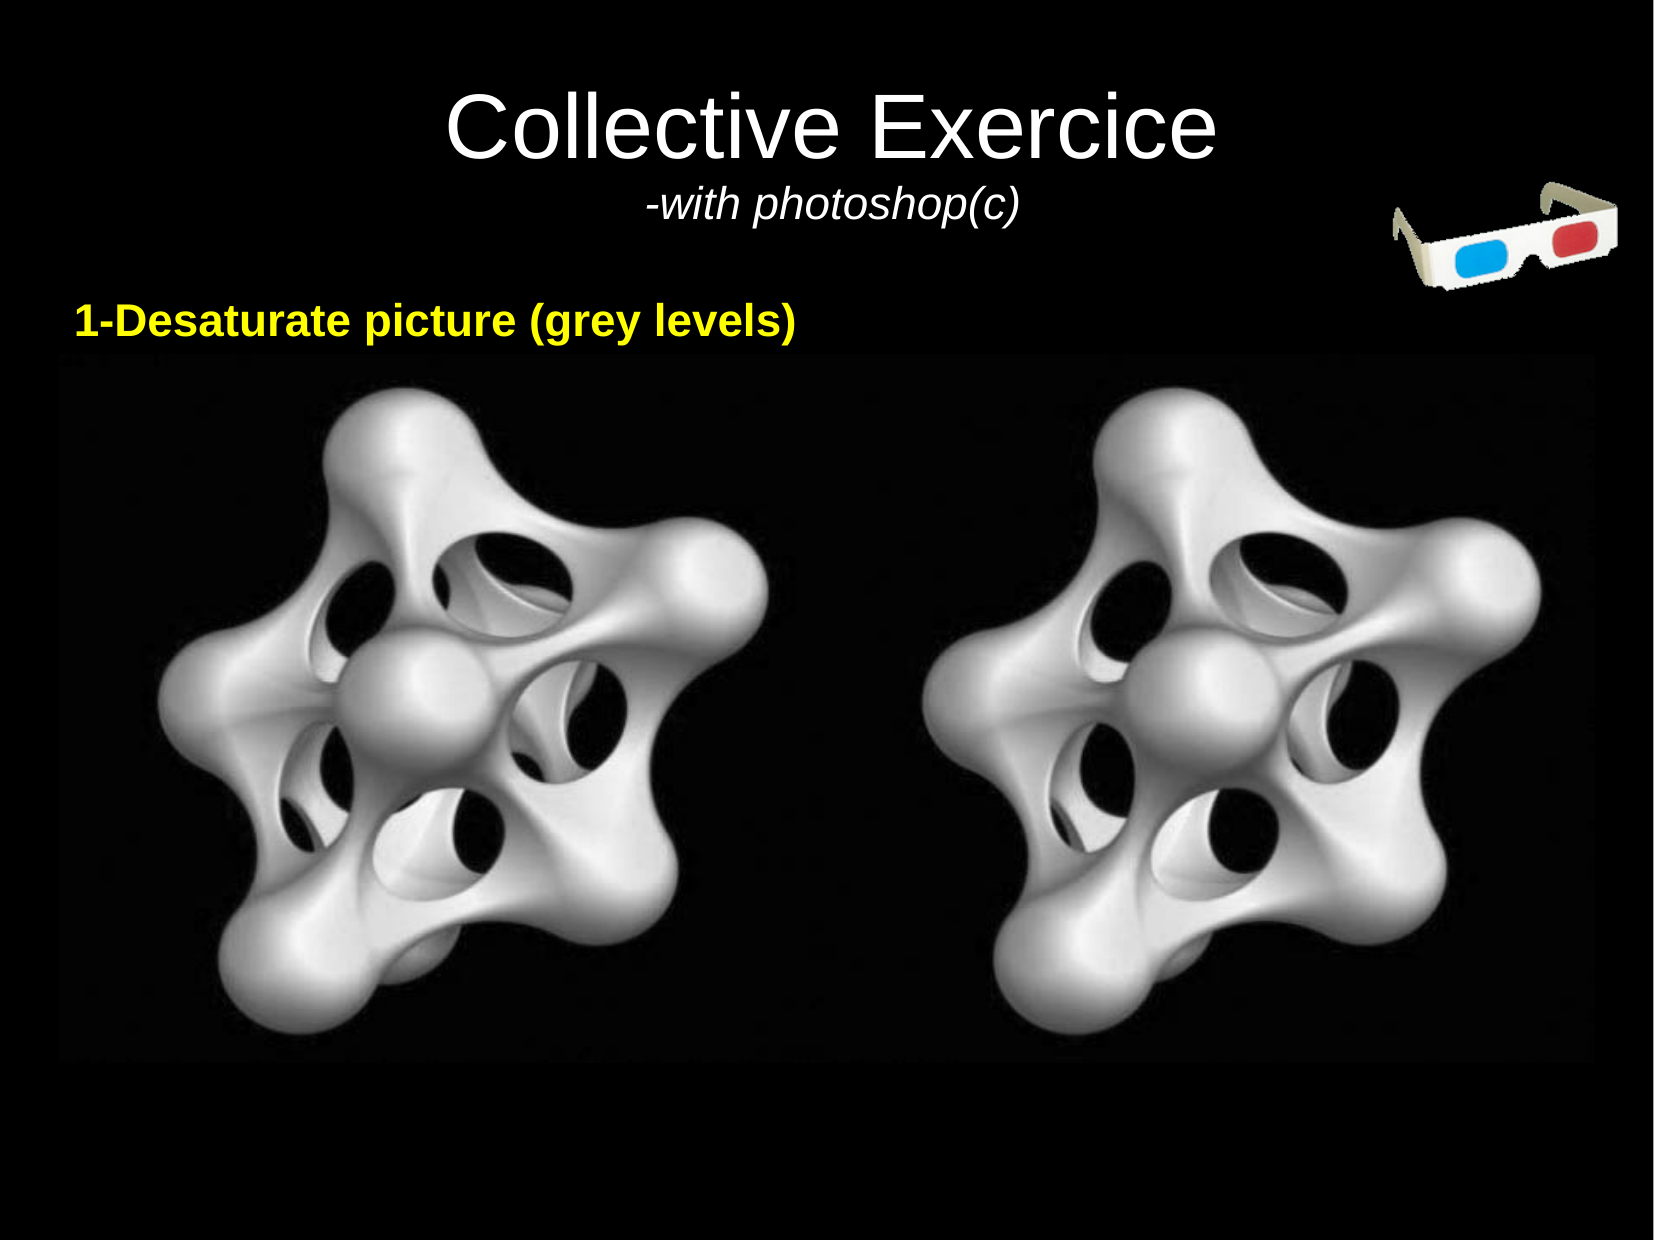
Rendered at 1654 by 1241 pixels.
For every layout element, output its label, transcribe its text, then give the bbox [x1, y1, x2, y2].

text_box 1-Desaturate picture (grey levels) [59, 287, 886, 355]
title Collective Exercice -with photoshop(c) [88, 59, 1578, 246]
picture [59, 354, 1595, 1063]
picture [1387, 176, 1625, 296]
